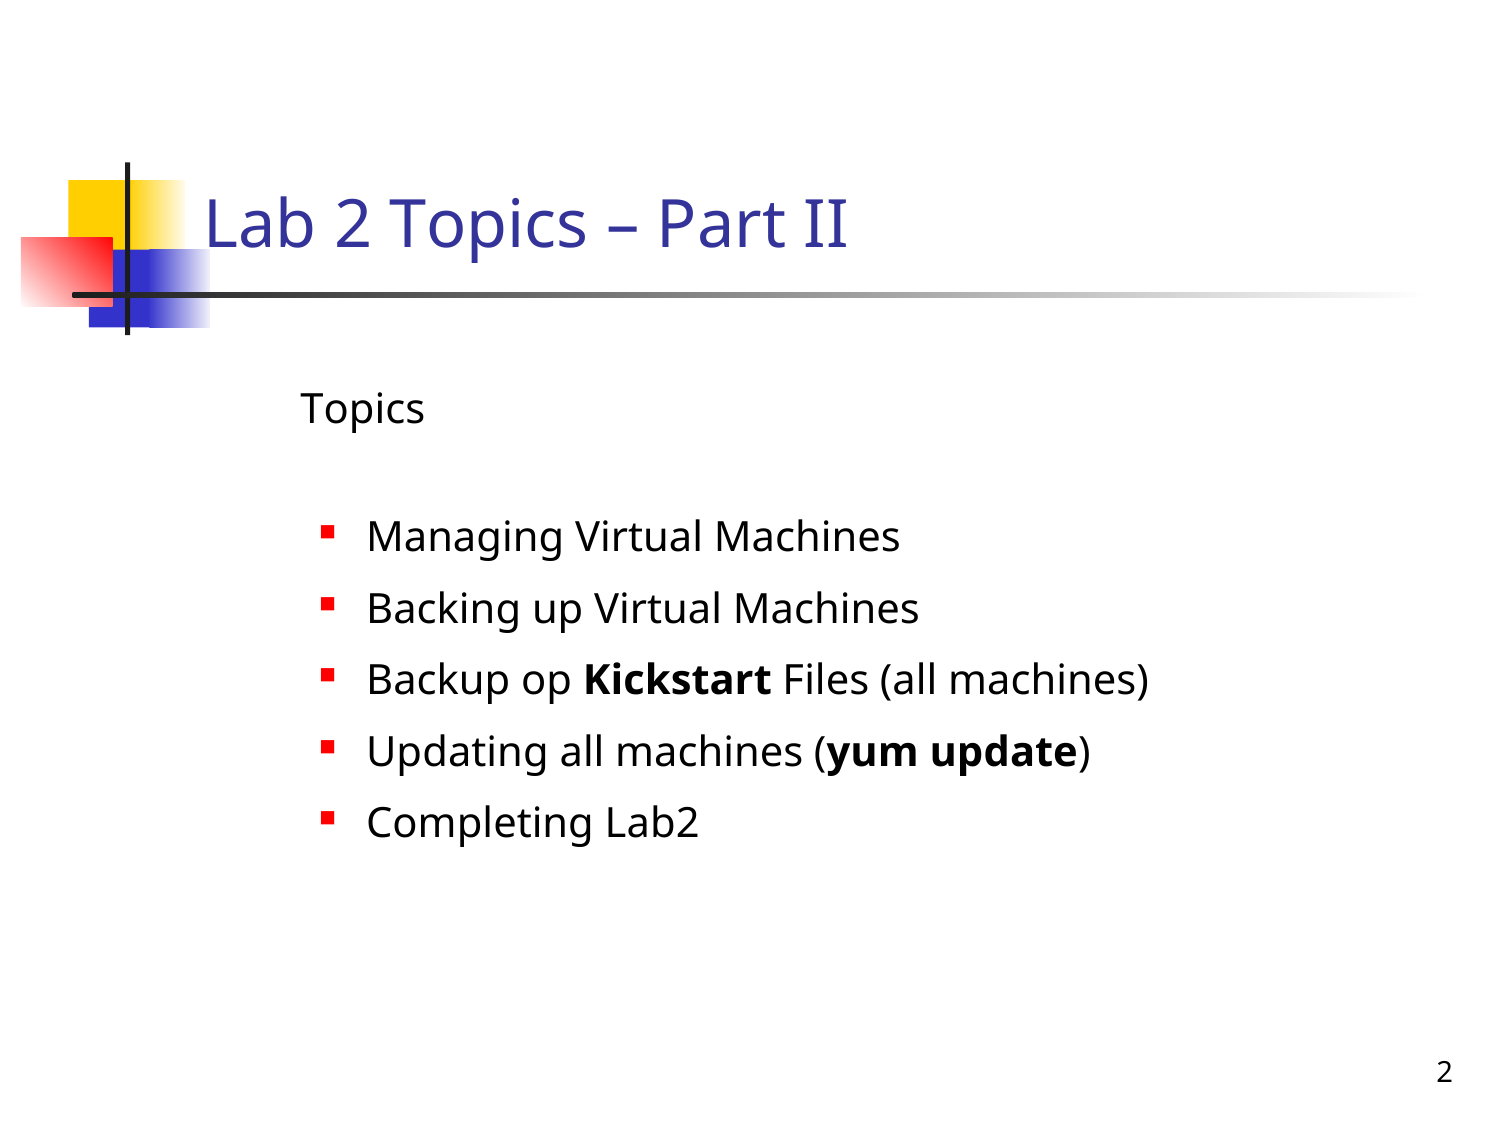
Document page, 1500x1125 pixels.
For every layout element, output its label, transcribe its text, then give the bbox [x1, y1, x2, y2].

title Lab 2 Topics – Part II [188, 35, 1468, 276]
list Topics Managing Virtual Machines Backing up Virtual Machines Backup op Kickstart Files (all machines) Updating all machines (yum update) Completing Lab2 [229, 365, 1434, 979]
